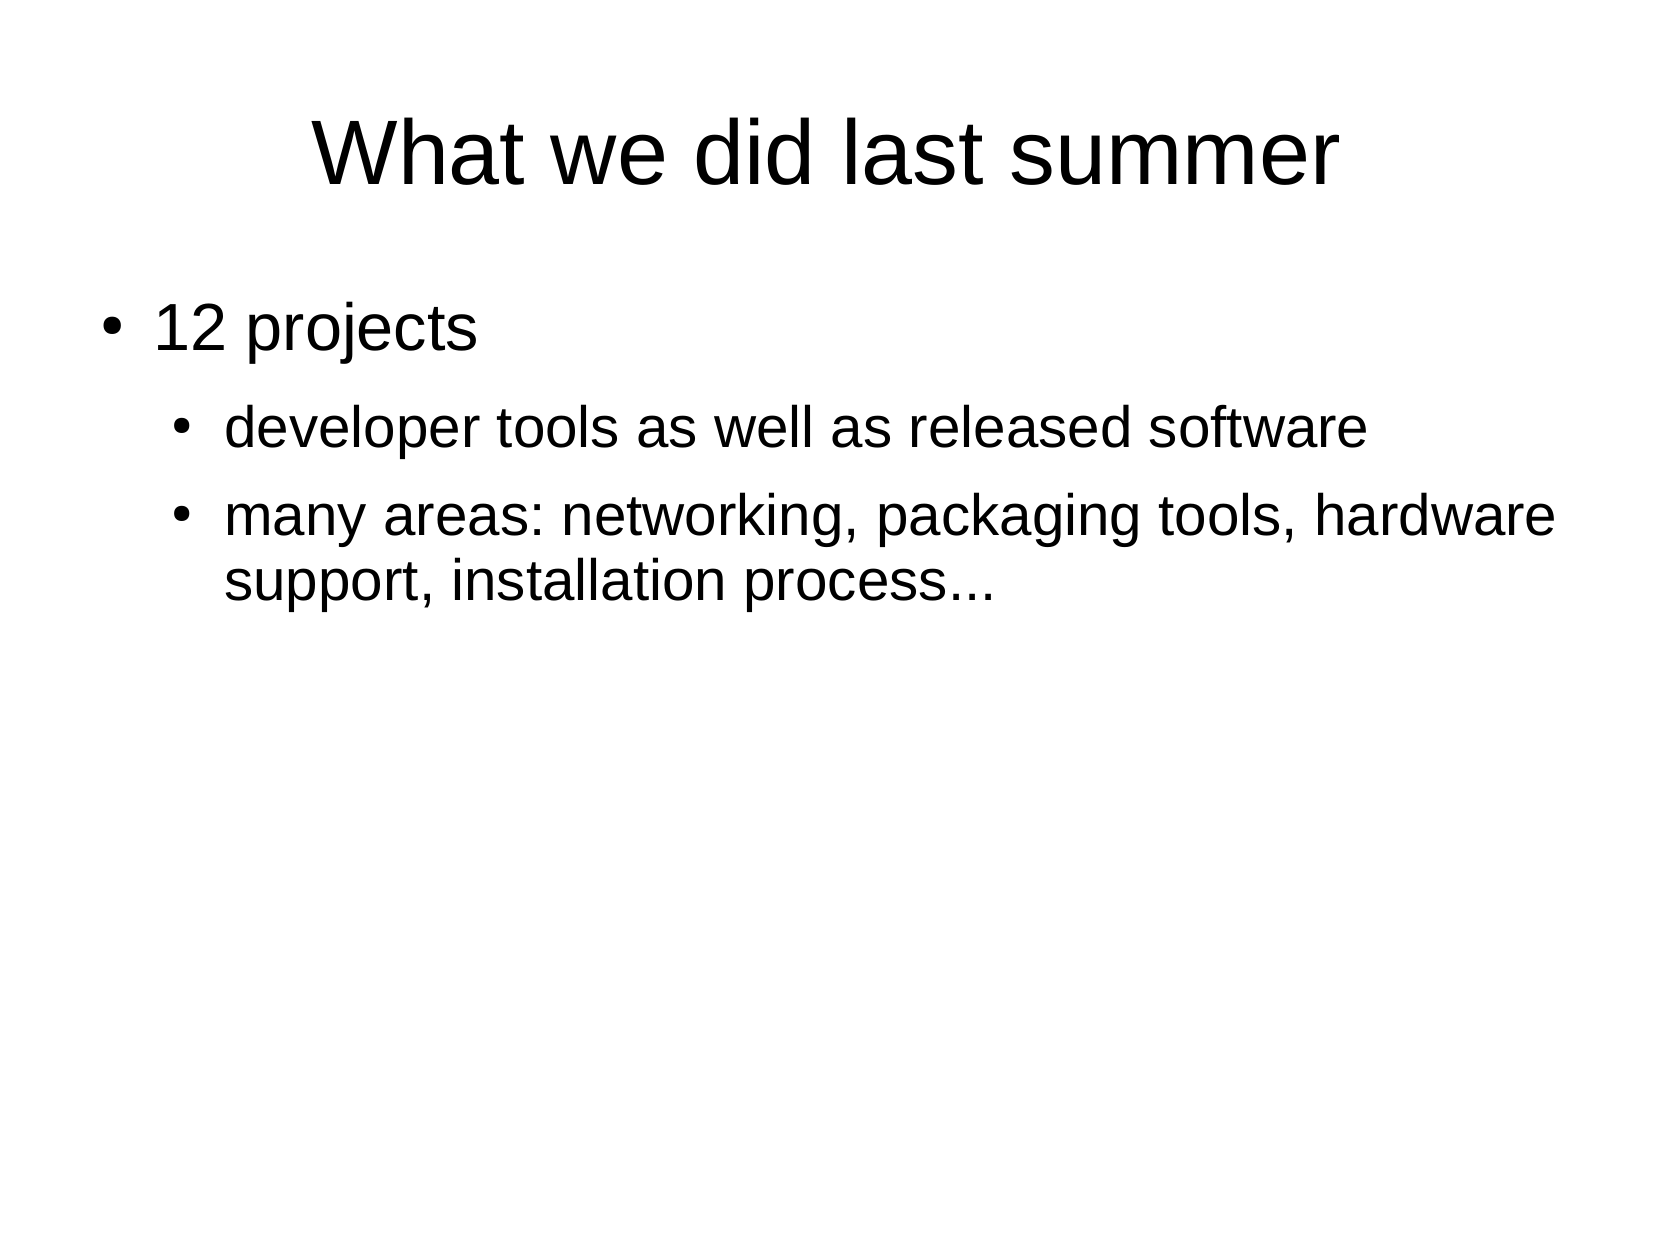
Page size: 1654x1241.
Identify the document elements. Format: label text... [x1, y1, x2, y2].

list 12 projects developer tools as well as released software many areas: networking, packaging tools, hardware support, installation process... [82, 290, 1571, 1109]
title What we did last summer [82, 49, 1571, 257]
